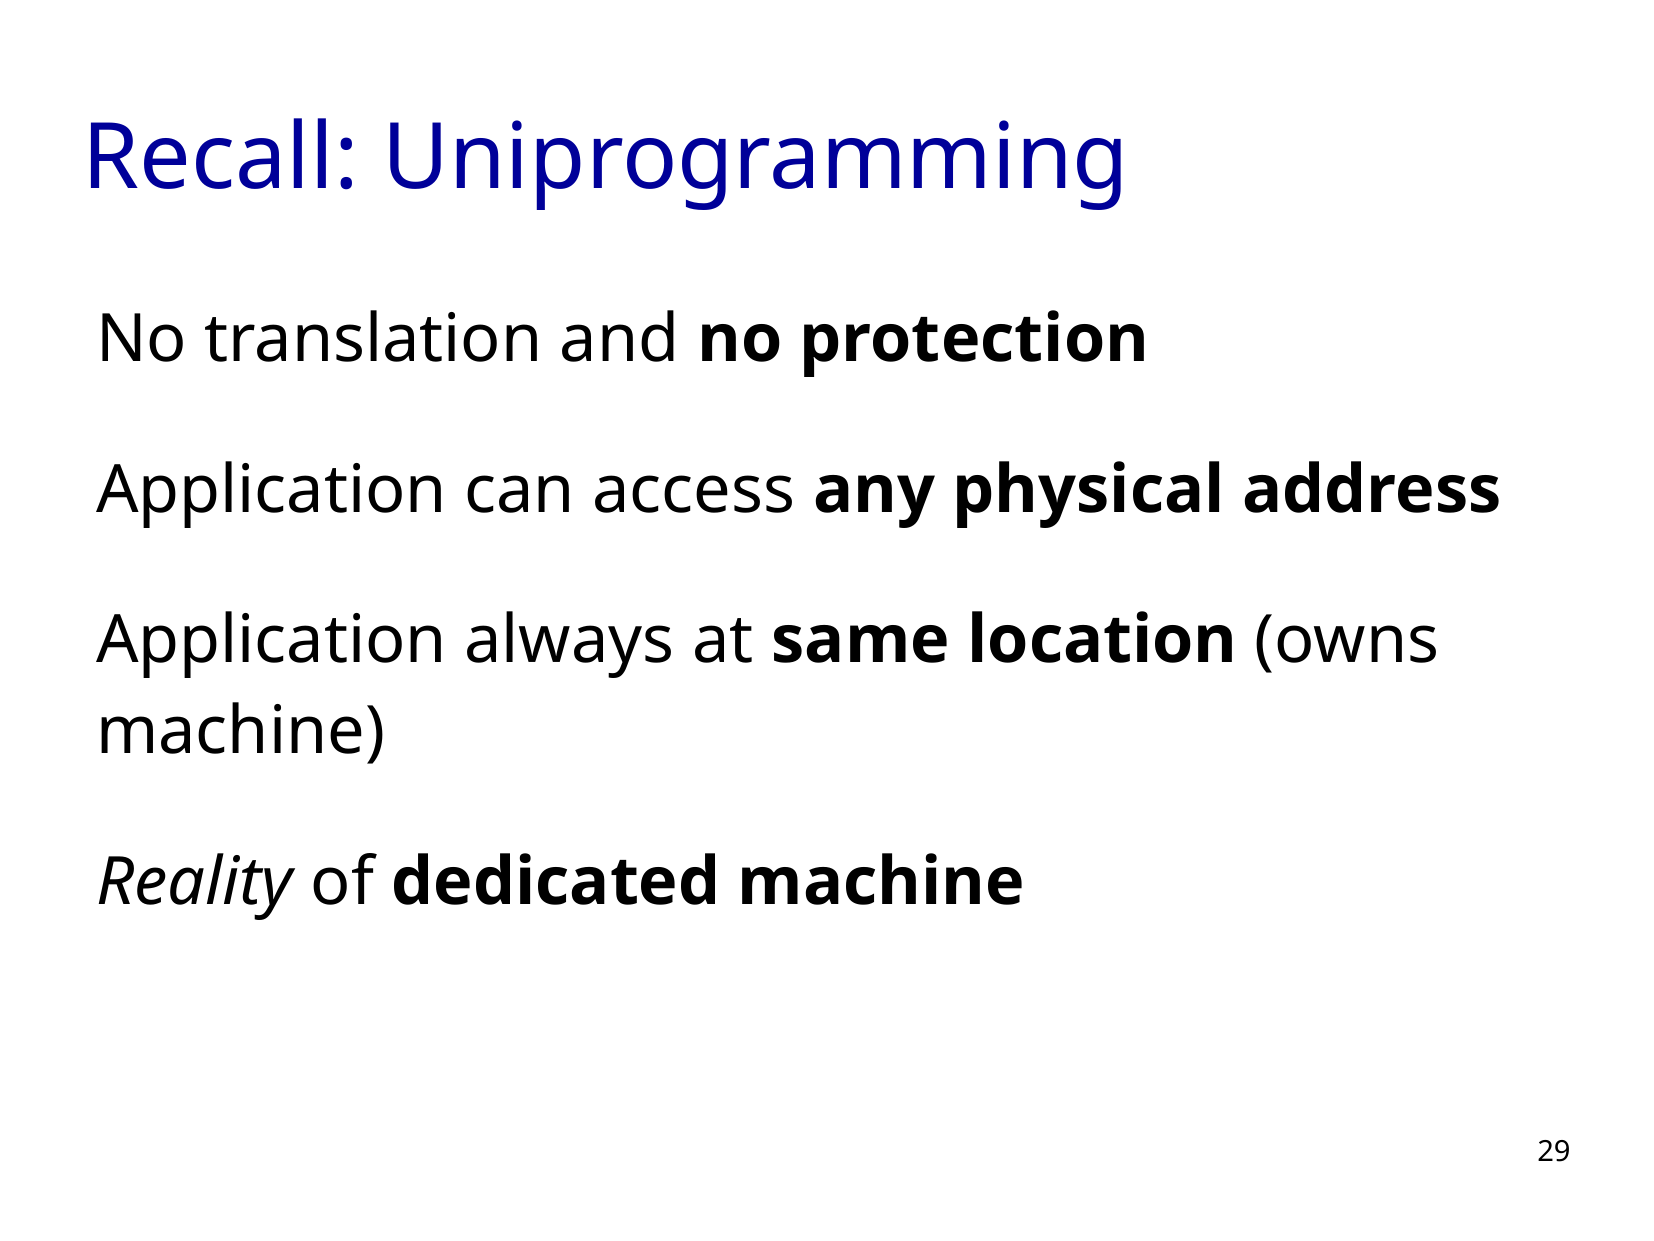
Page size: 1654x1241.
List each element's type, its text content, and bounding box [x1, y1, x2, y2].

list No translation and no protection Application can access any physical address Application always at same location (owns machine) Reality of dedicated machine [60, 290, 1571, 1096]
title Recall: Uniprogramming [82, 49, 1571, 257]
